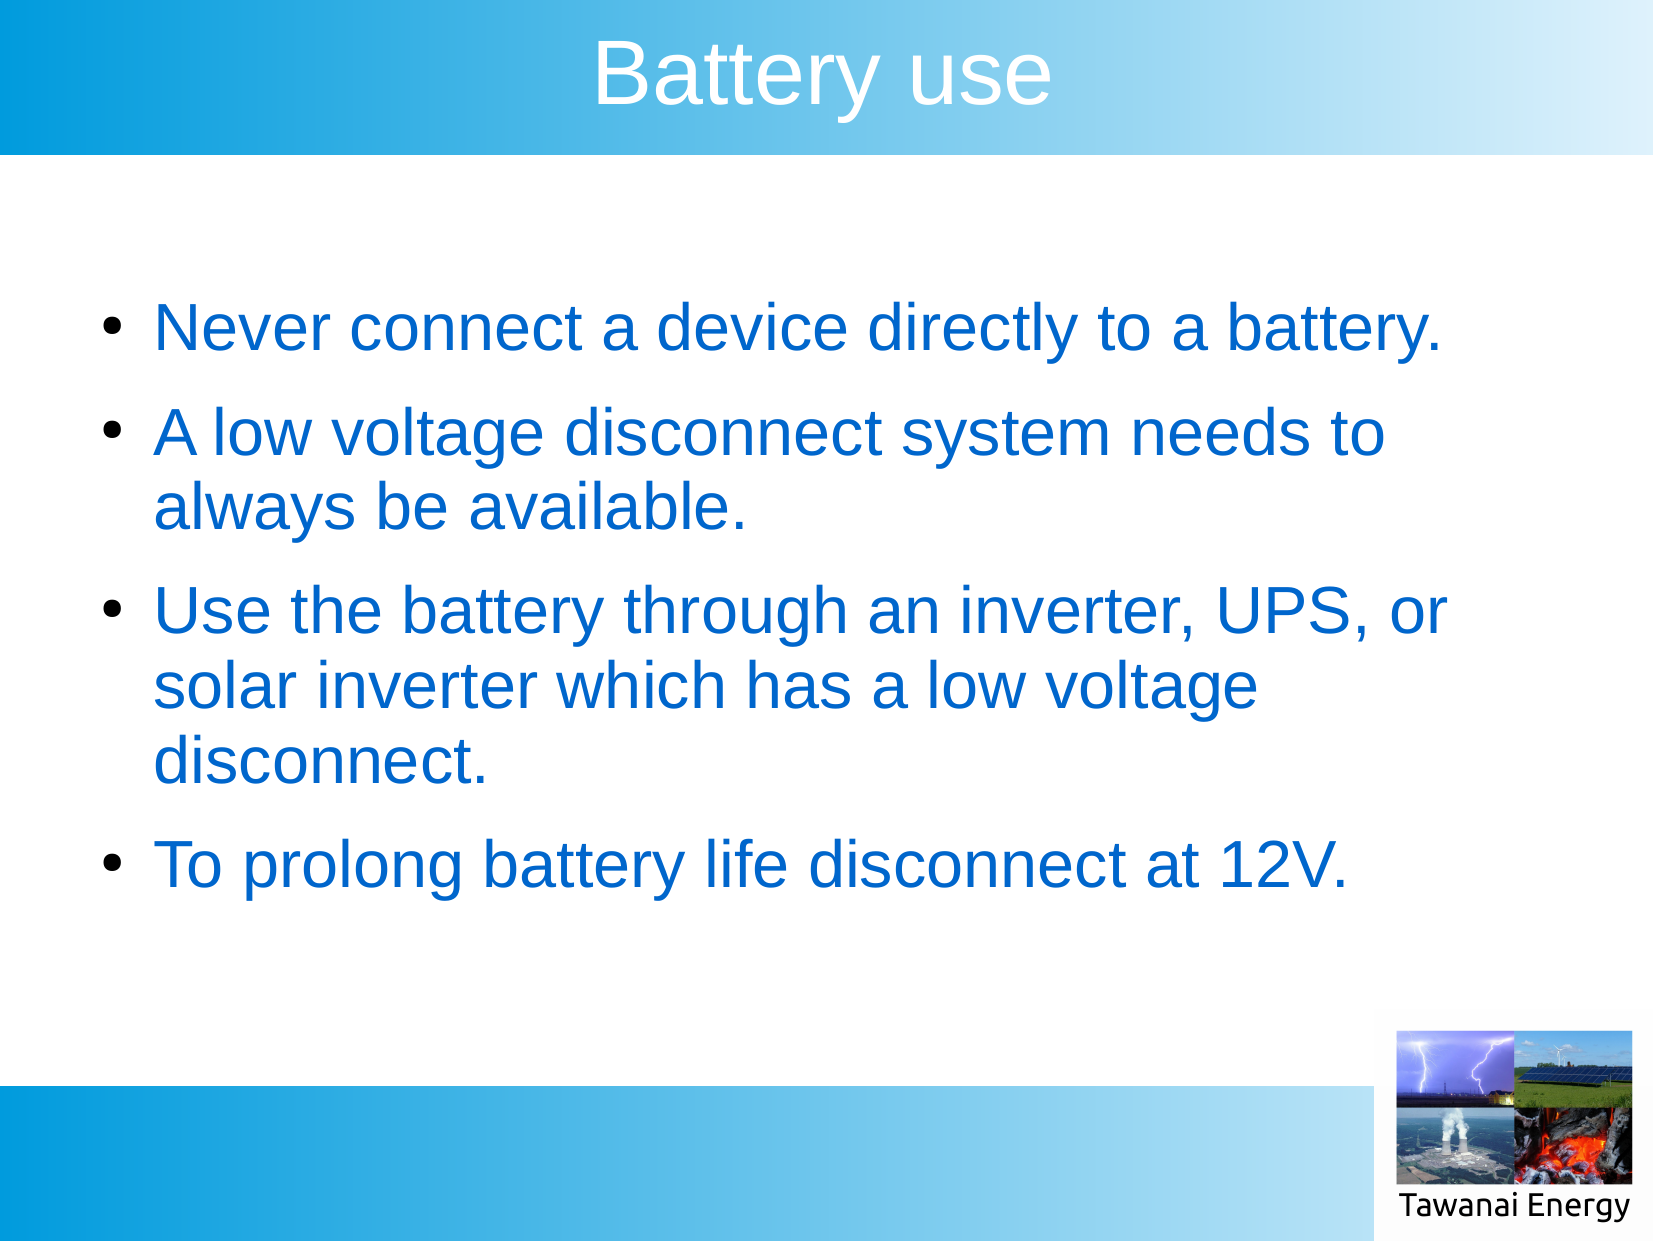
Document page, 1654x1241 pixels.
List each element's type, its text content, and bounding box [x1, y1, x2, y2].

picture [1374, 1009, 1654, 1241]
list Never connect a device directly to a battery. A low voltage disconnect system needs to always be available. Use the battery through an inverter, UPS, or solar inverter which has a low voltage disconnect. To prolong battery life disconnect at 12V. [82, 290, 1571, 1010]
title Battery use [79, 20, 1568, 126]
